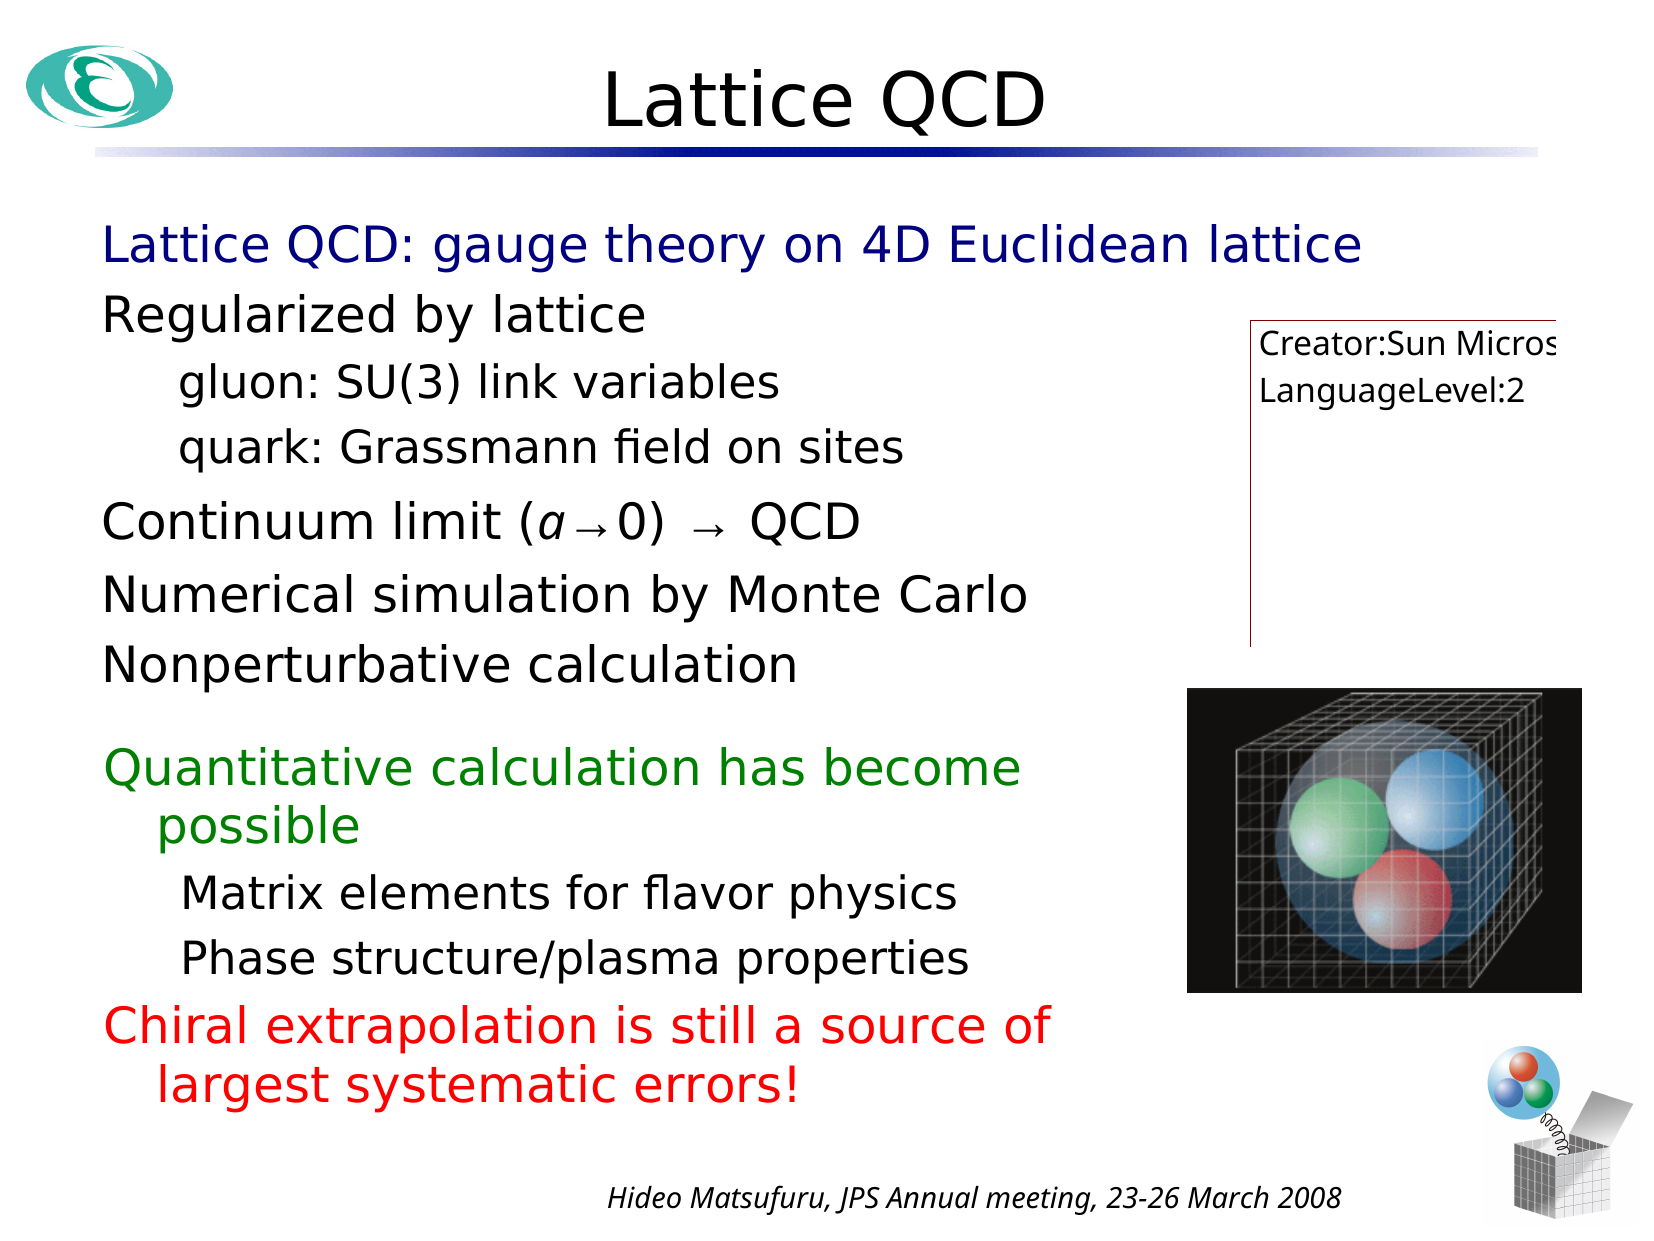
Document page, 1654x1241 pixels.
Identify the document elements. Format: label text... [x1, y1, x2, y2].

list Lattice QCD: gauge theory on 4D Euclidean lattice Regularized by lattice gluon: SU(3) link variables quark: Grassmann field on sites Continuum limit (a→0) → QCD Numerical simulation by Monte Carlo Nonperturbative calculation [83, 215, 1536, 693]
picture [1247, 317, 1556, 647]
picture [1187, 688, 1582, 993]
title Lattice QCD [201, 47, 1450, 154]
picture [95, 147, 1538, 157]
picture [1482, 1039, 1639, 1226]
list Quantitative calculation has become possible Matrix elements for flavor physics Phase structure/plasma properties Chiral extrapolation is still a source of largest systematic errors! [85, 738, 1092, 1114]
picture [20, 37, 179, 136]
